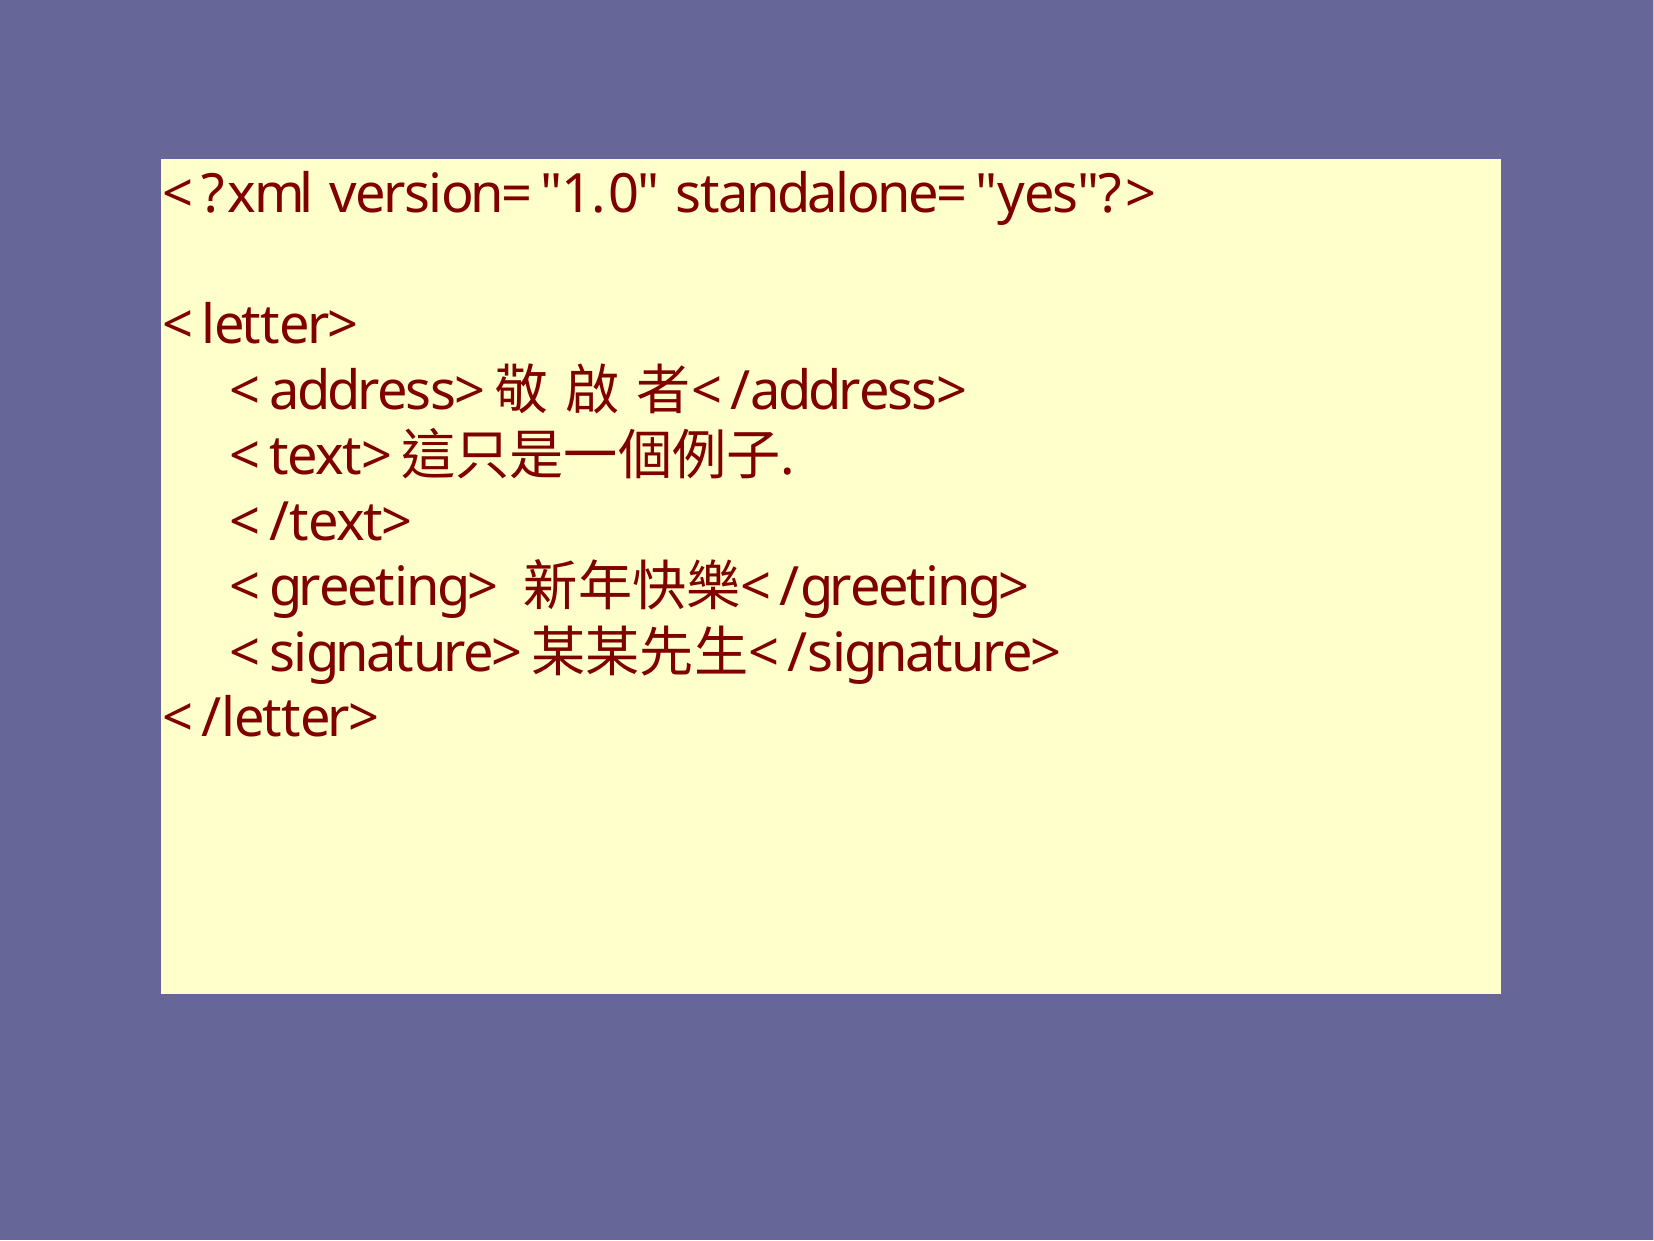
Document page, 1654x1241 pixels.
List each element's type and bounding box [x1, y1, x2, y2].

chart [160, 158, 1503, 996]
